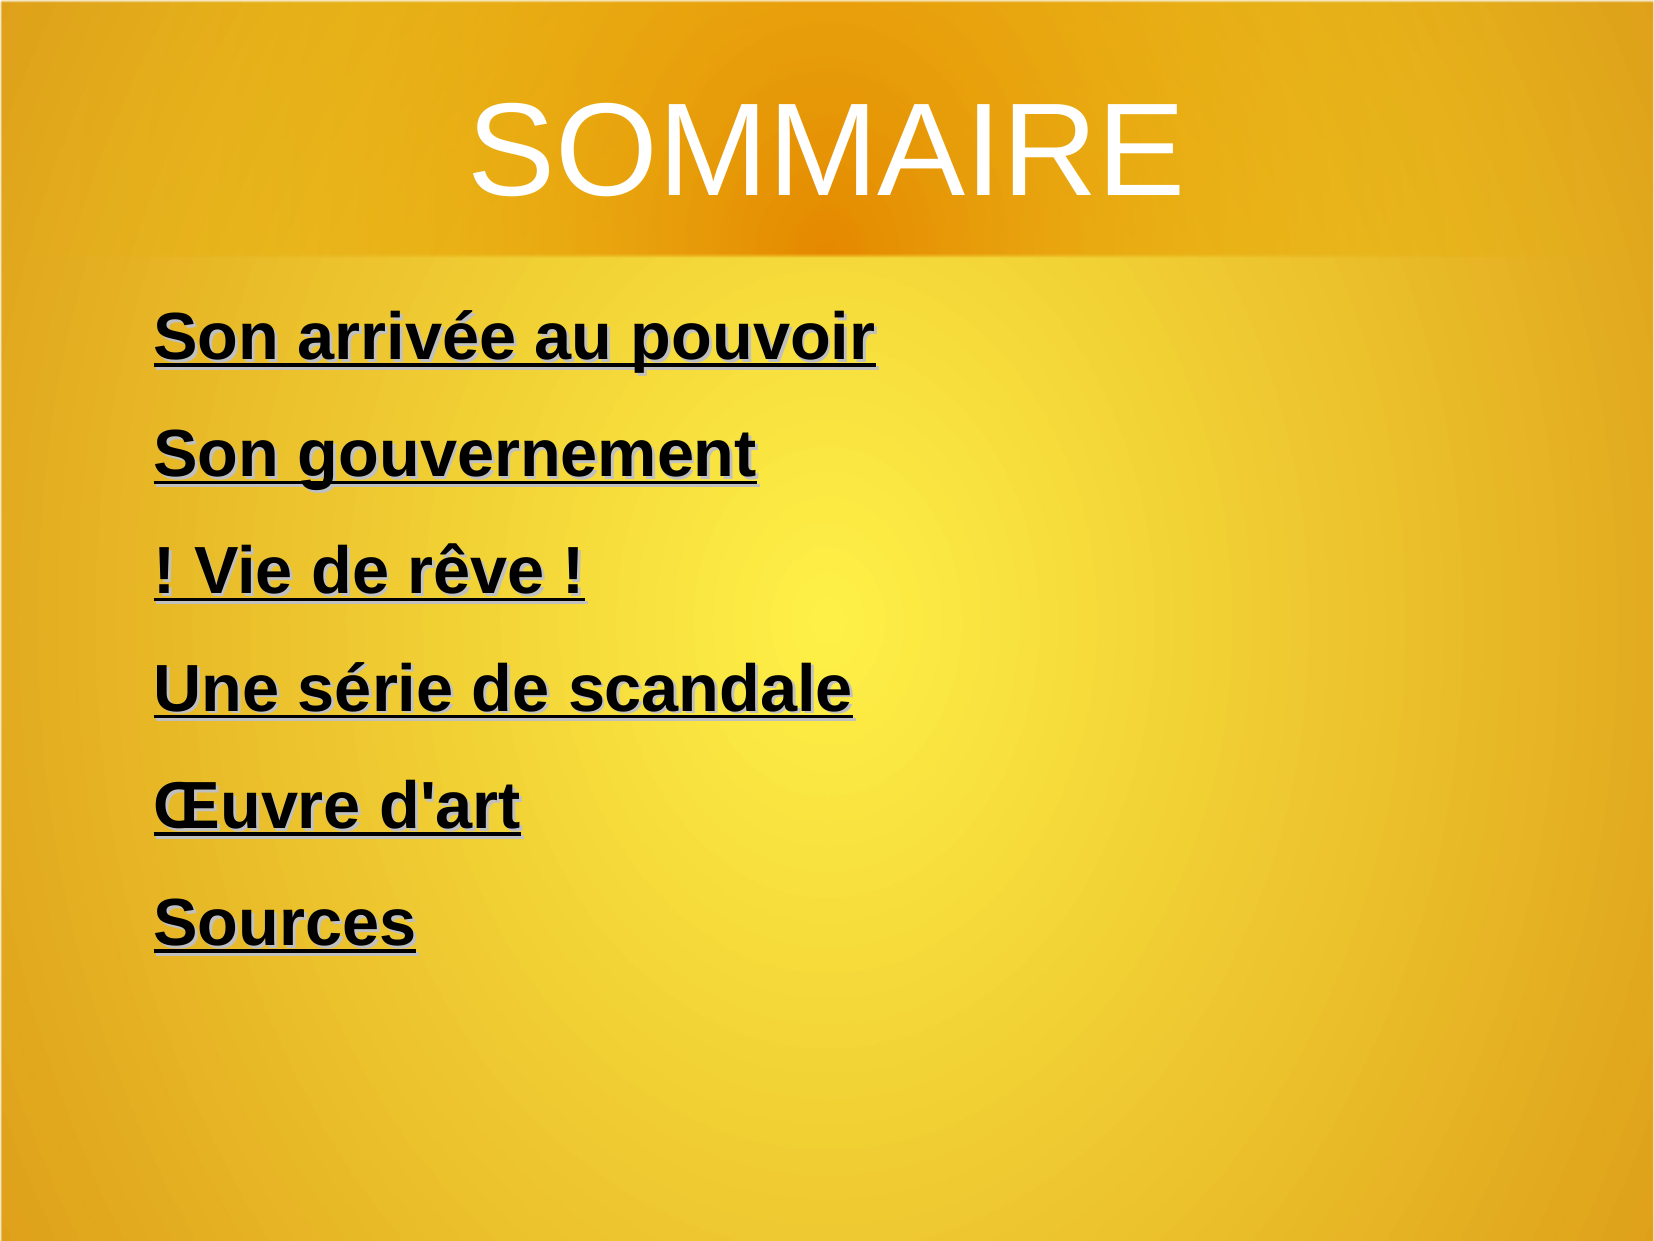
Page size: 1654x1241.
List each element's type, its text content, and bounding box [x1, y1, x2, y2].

title SOMMAIRE [82, 47, 1571, 252]
picture [0, 0, 1654, 1241]
list Son arrivée au pouvoir Son gouvernement ! Vie de rêve ! Une série de scandale Œuvre d'art Sources [82, 299, 1571, 1019]
